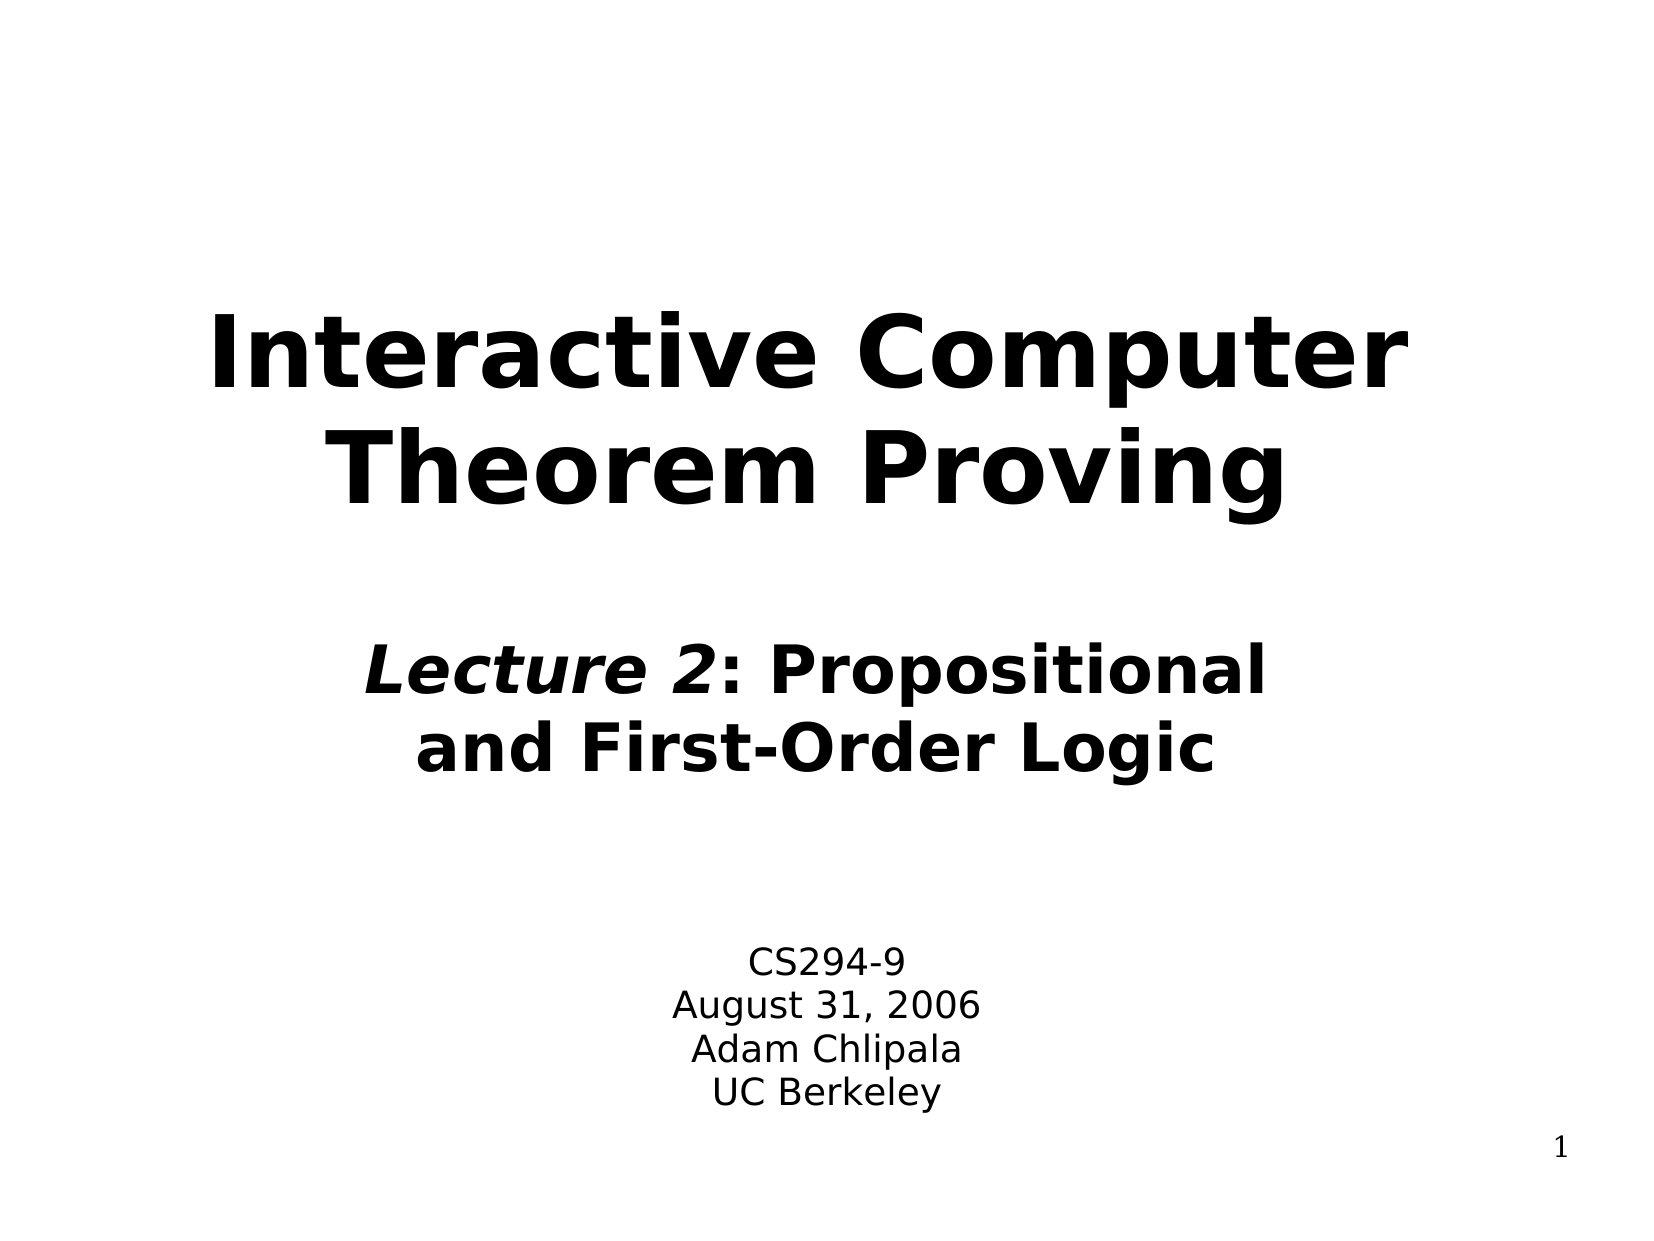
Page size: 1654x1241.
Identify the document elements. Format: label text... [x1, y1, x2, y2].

text_box Lecture 2: Propositional and First-Order Logic [349, 624, 1304, 795]
text_box CS294-9 August 31, 2006 Adam Chlipala UC Berkeley [657, 933, 993, 1122]
text_box Interactive Computer Theorem Proving [191, 287, 1463, 535]
